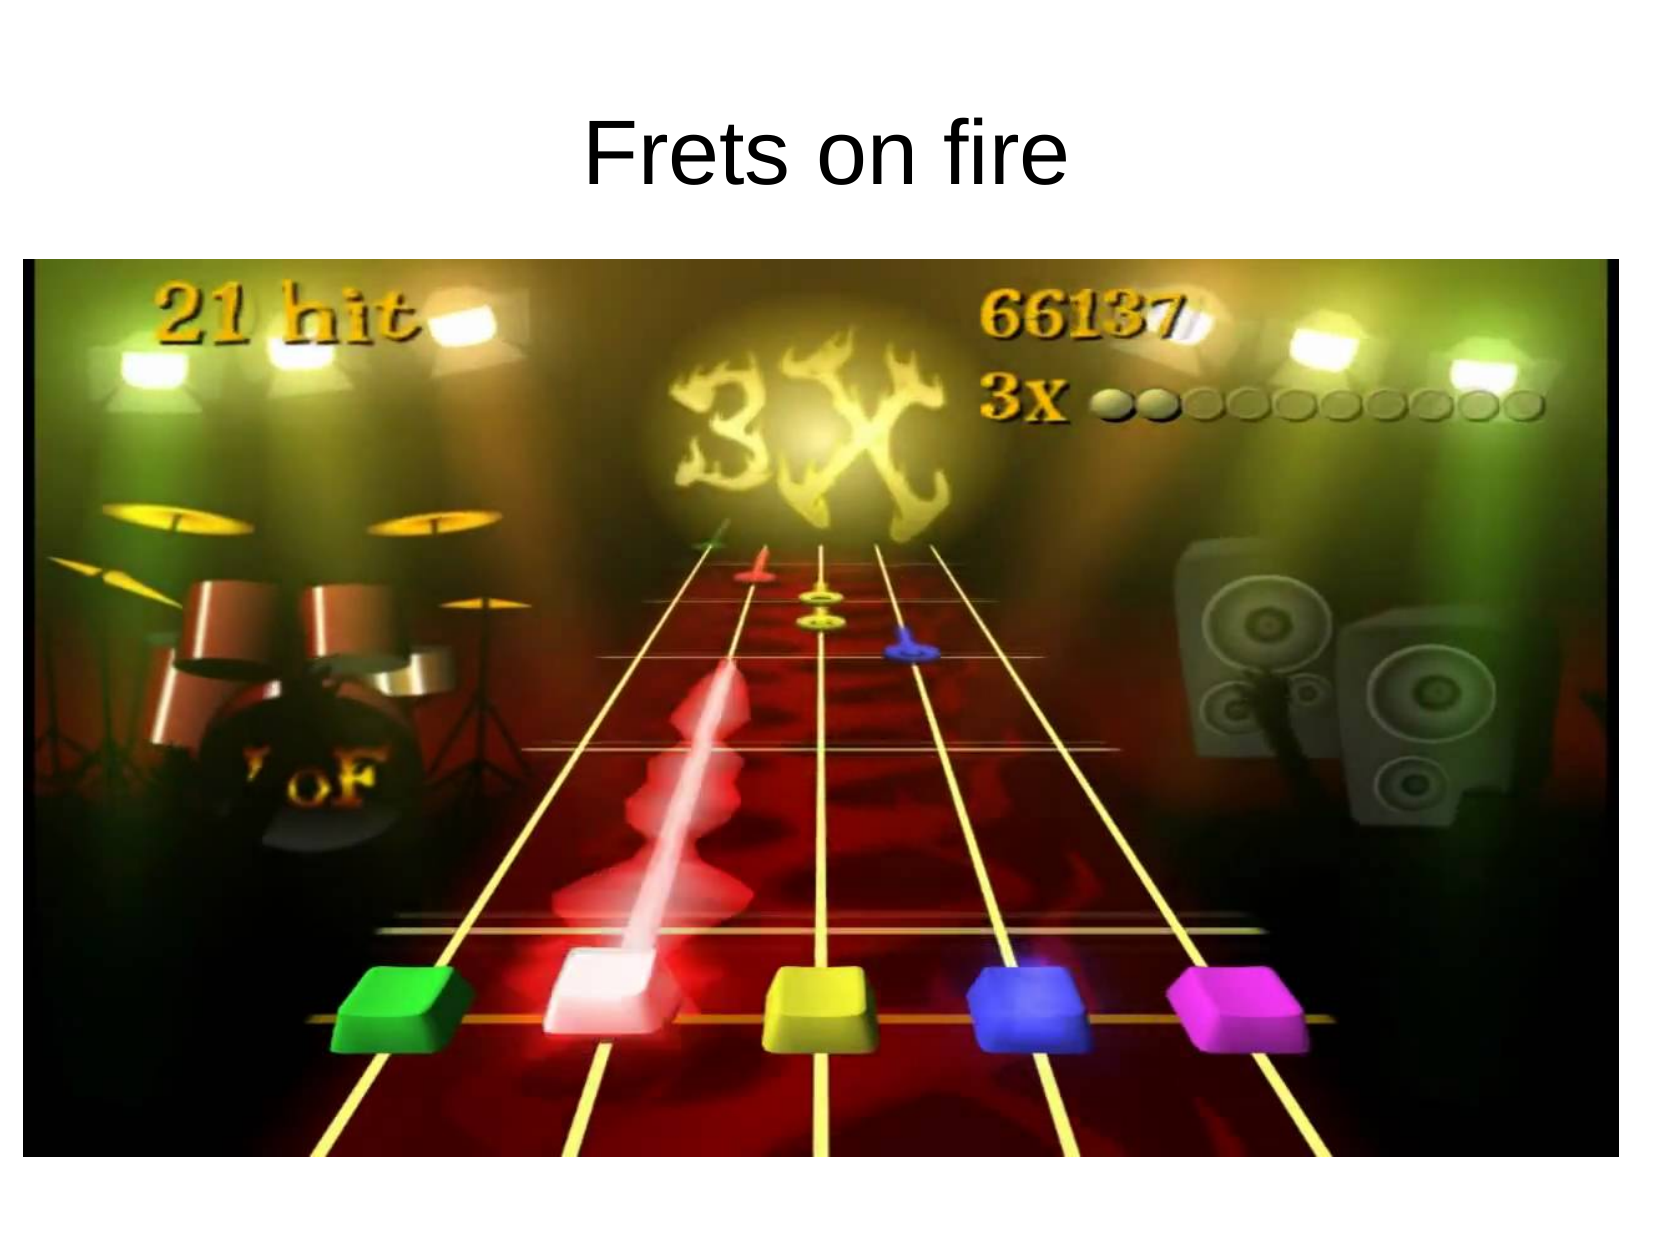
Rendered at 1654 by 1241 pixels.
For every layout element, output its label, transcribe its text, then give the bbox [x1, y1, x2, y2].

title Frets on fire [82, 49, 1571, 257]
picture [23, 259, 1619, 1157]
